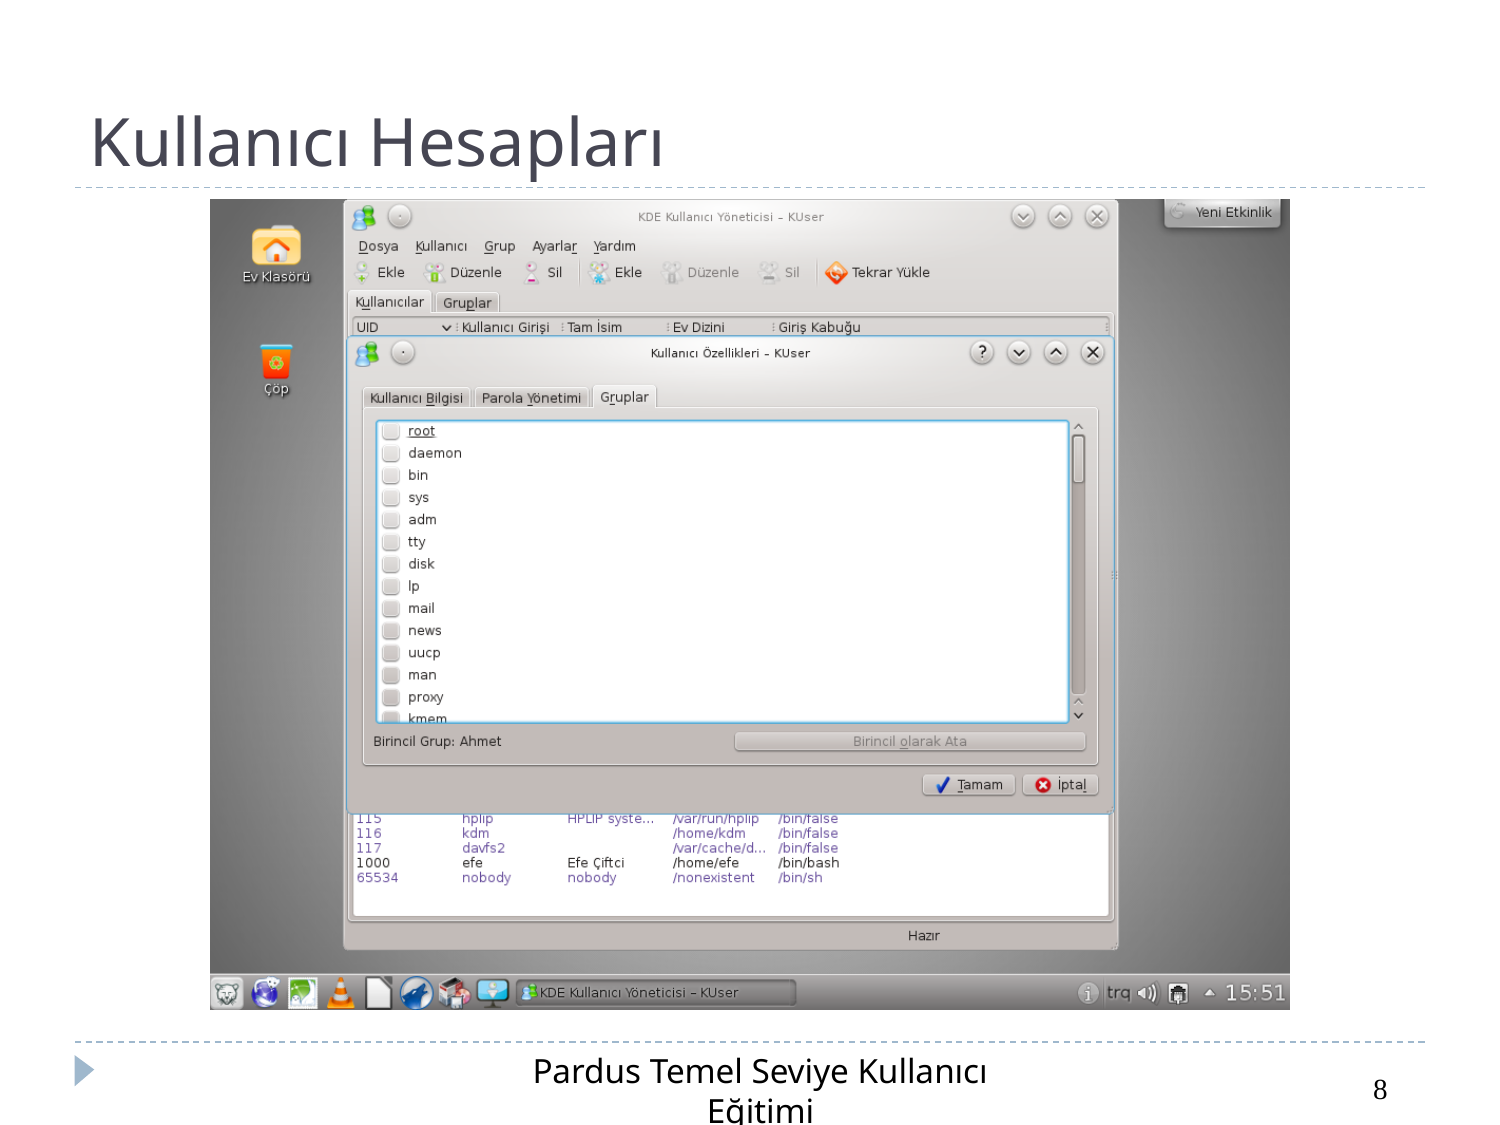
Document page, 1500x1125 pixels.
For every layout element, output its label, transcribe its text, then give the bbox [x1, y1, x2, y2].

title Kullanıcı Hesapları [75, 24, 1425, 188]
picture [210, 199, 1290, 1010]
